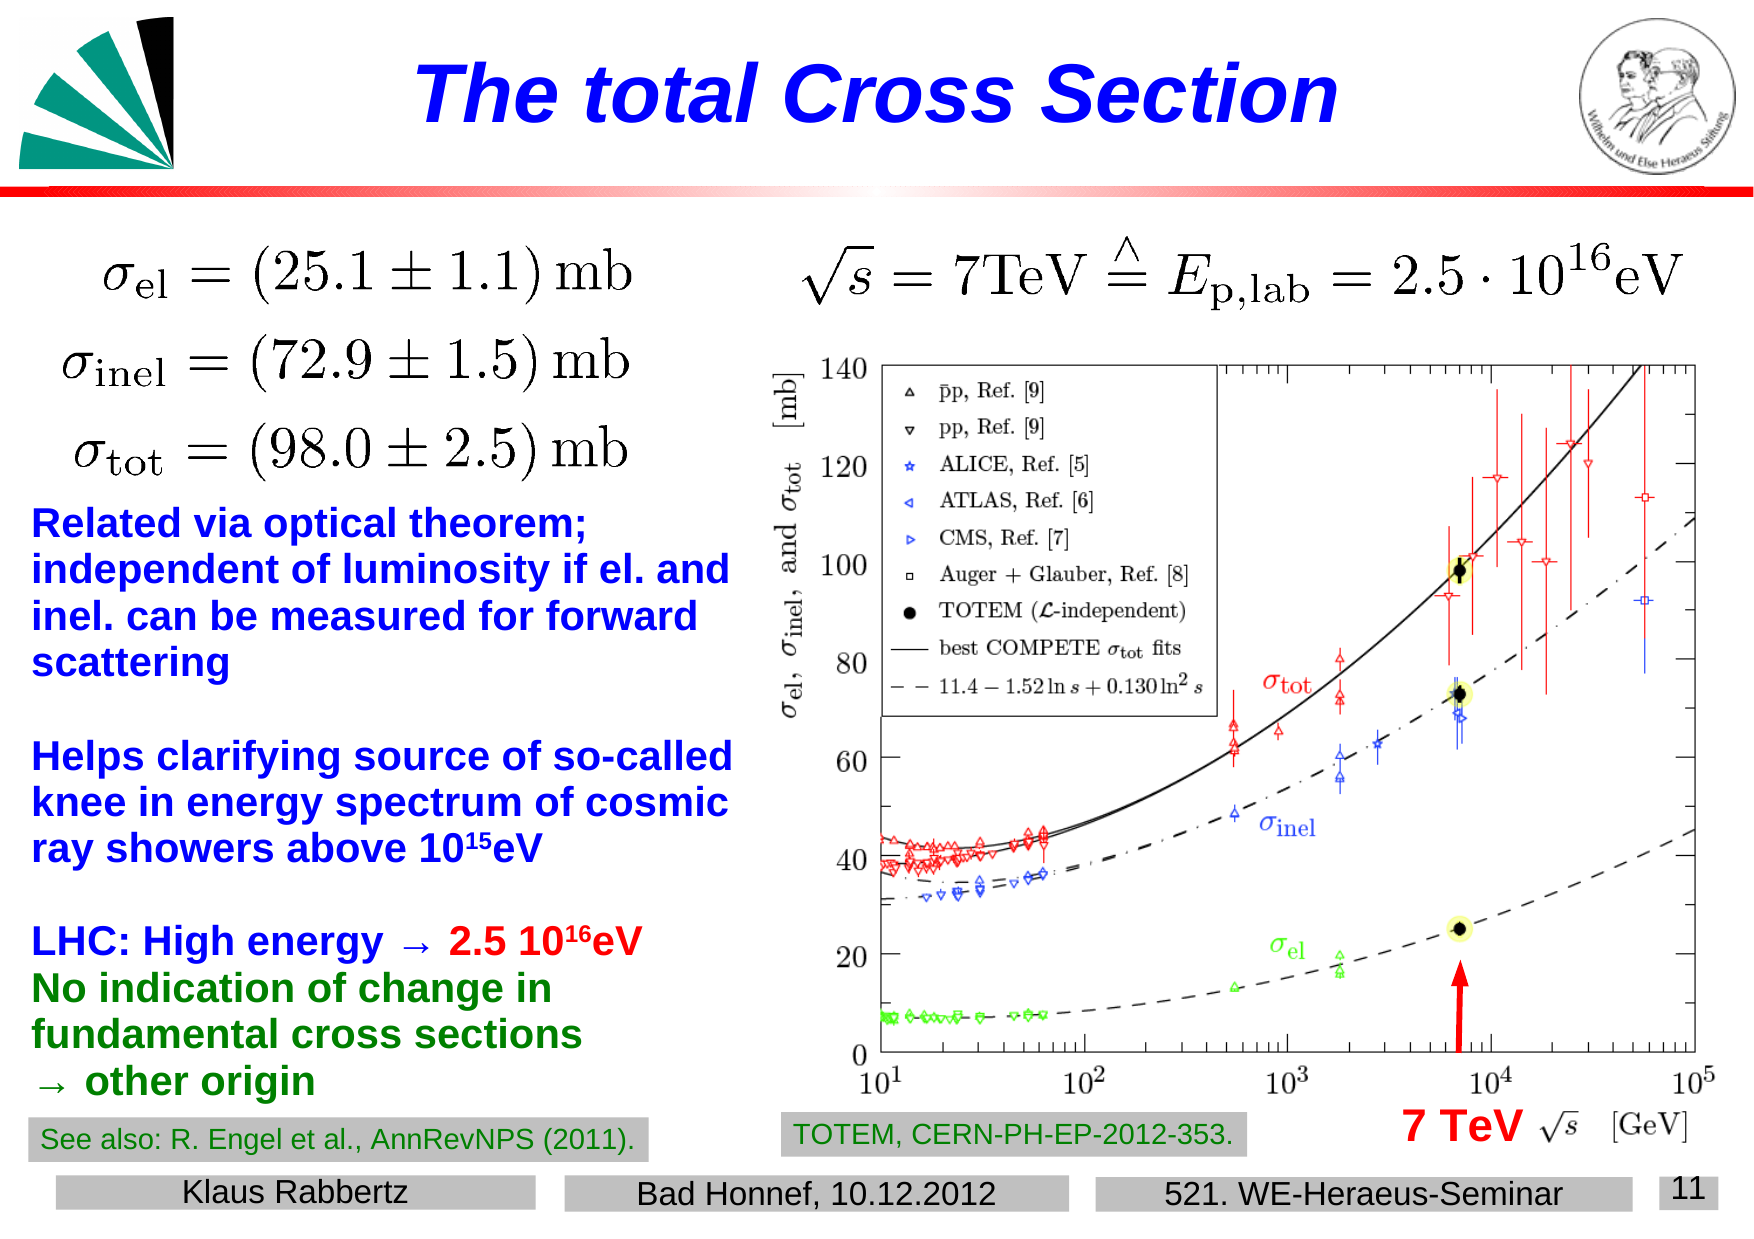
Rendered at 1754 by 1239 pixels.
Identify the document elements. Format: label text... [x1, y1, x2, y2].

text_box Related via optical theorem; independent of luminosity if el. and inel. can be measured for forward scattering Helps clarifying source of so-called knee in energy spectrum of cosmic ray showers above 1015eV LHC: High energy → 2.5 1016eV No indication of change in fundamental cross sections → other origin [19, 493, 753, 1110]
picture [68, 415, 634, 486]
picture [768, 353, 1718, 1144]
title The total Cross Section [193, 0, 1560, 188]
picture [1579, 18, 1736, 175]
picture [19, 17, 174, 171]
picture [776, 231, 1687, 313]
text_box TOTEM, CERN-PH-EP-2012-353. [781, 1112, 1248, 1157]
text_box See also: R. Engel et al., AnnRevNPS (2011). [28, 1117, 649, 1162]
picture [97, 238, 641, 309]
text_box 7 TeV [1389, 1094, 1536, 1158]
picture [56, 327, 634, 397]
